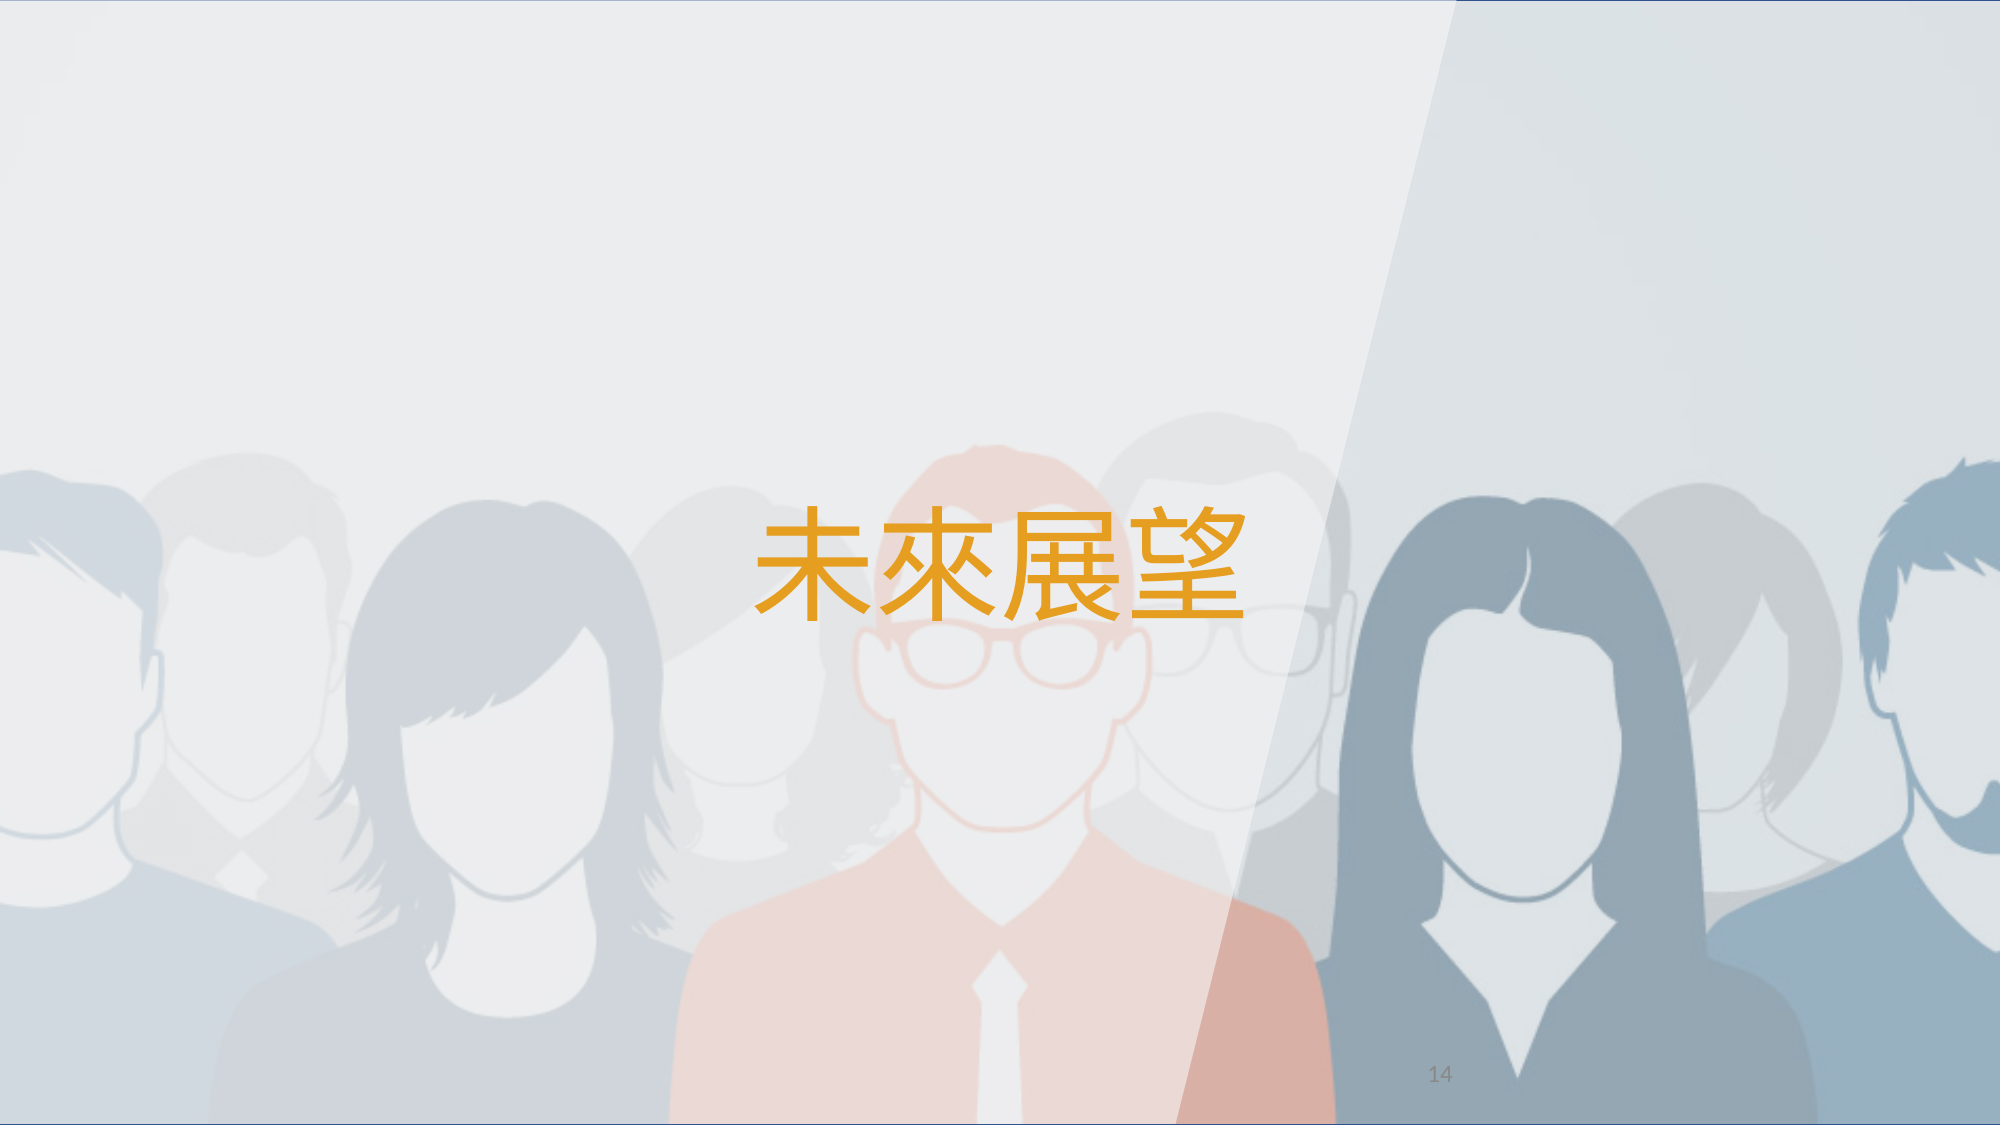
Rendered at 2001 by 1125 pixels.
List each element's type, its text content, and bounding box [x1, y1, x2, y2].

text_box 未來展望 [468, 479, 1532, 646]
text_box [0, 0, 2000, 1125]
text_box 14 [1412, 1042, 1863, 1103]
